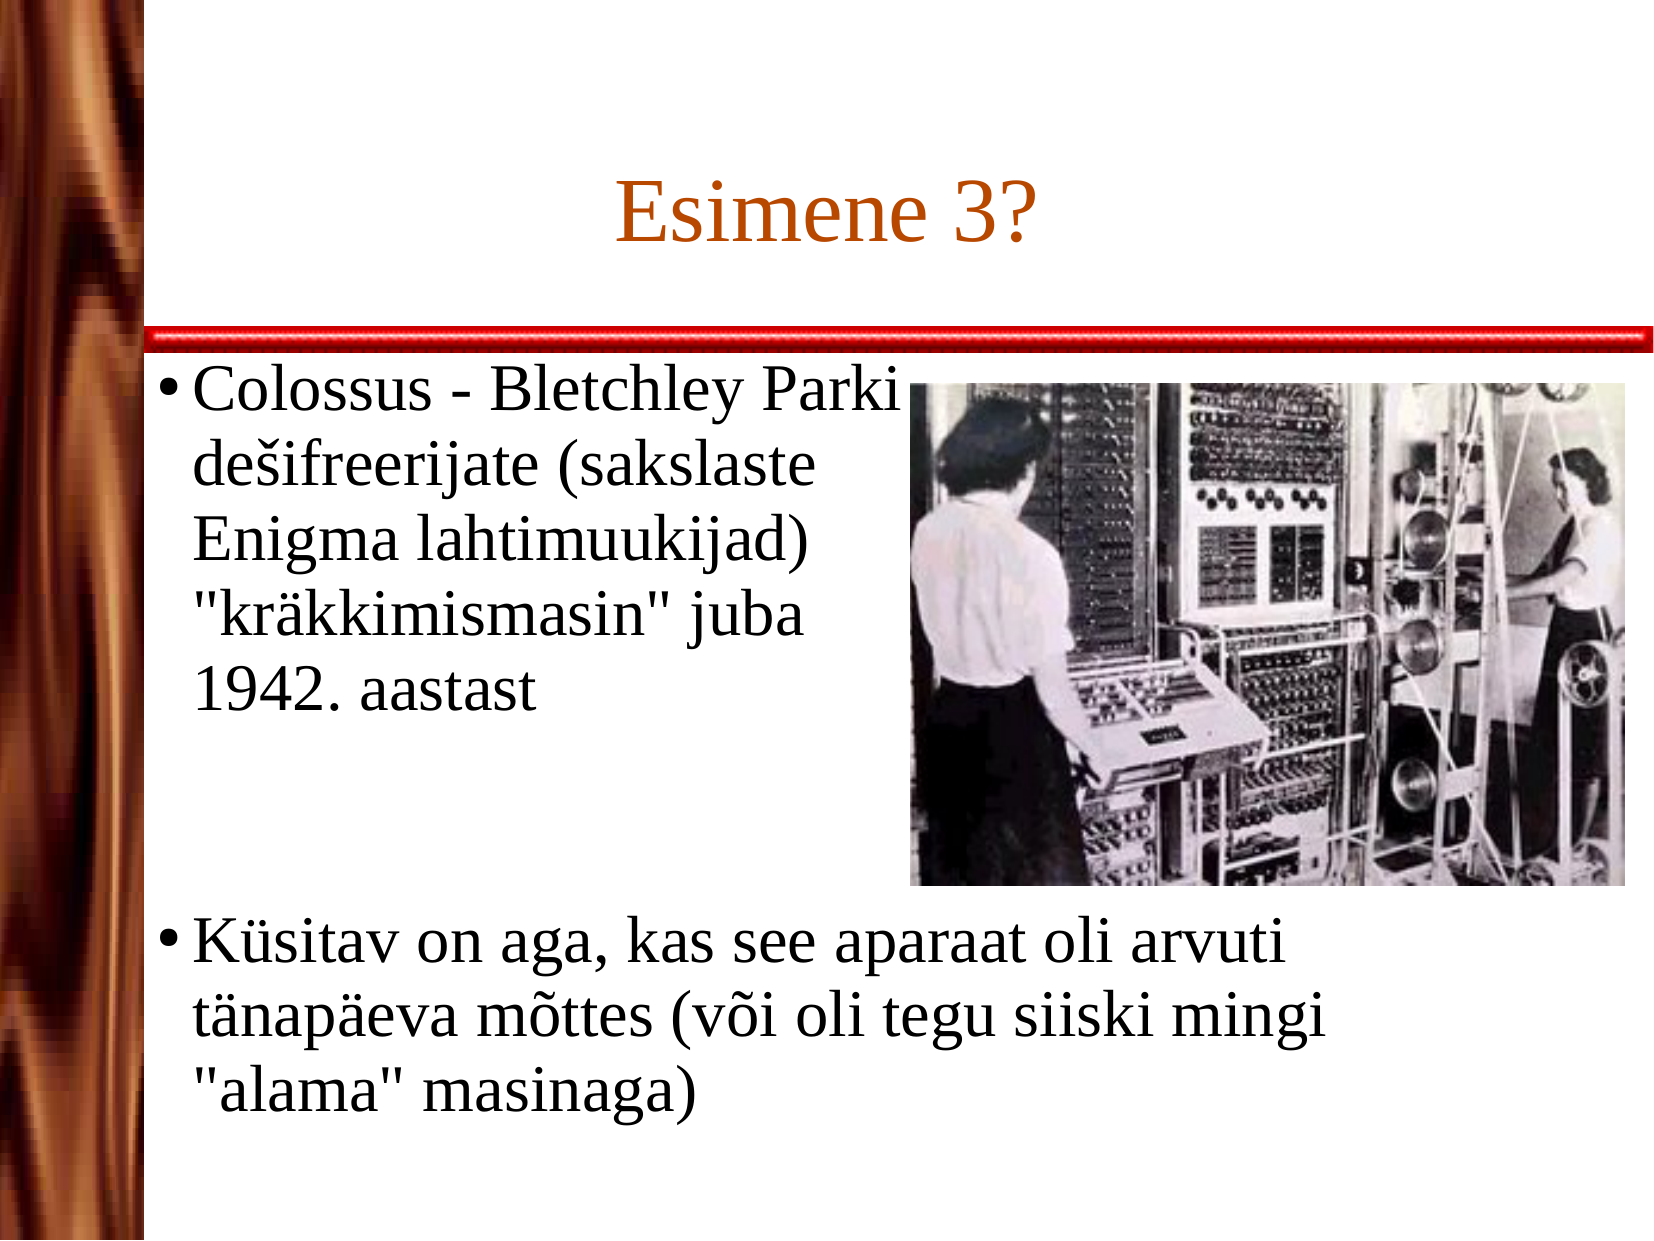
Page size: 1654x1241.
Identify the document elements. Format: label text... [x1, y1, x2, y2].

title Esimene 3? [121, 100, 1533, 312]
picture [0, 0, 1654, 1240]
picture [910, 383, 1625, 886]
list Colossus - Bletchley Parki dešifreerijate (sakslaste Enigma lahtimuukijad) "kräkkimismasin" juba 1942. aastast Küsitav on aga, kas see aparaat oli arvuti tänapäeva mõttes (või oli tegu siiski mingi "alama" masinaga) [121, 350, 1533, 1132]
